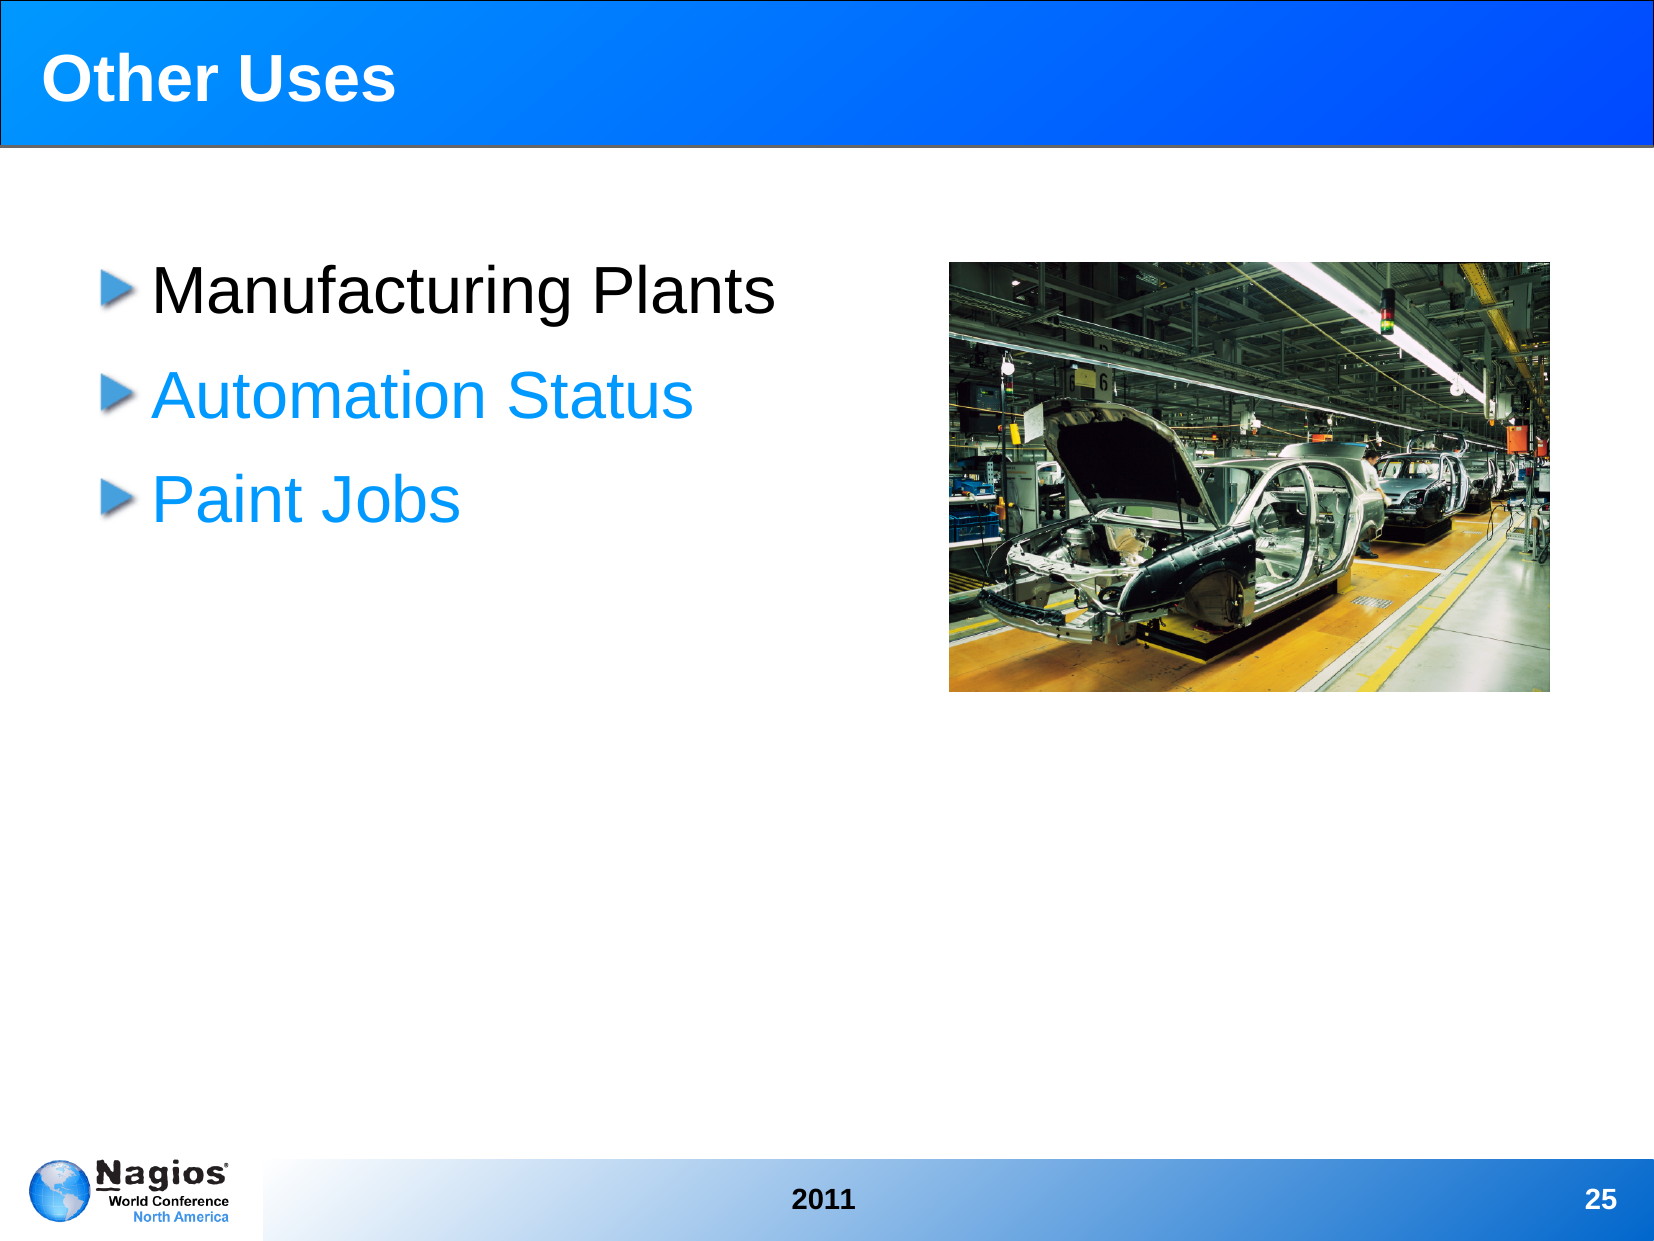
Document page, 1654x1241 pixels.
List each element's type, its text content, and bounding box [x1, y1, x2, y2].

list Manufacturing Plants Automation Status Paint Jobs [80, 253, 1569, 1058]
title Other Uses [41, 36, 1248, 120]
picture [949, 262, 1550, 692]
picture [29, 1159, 229, 1235]
